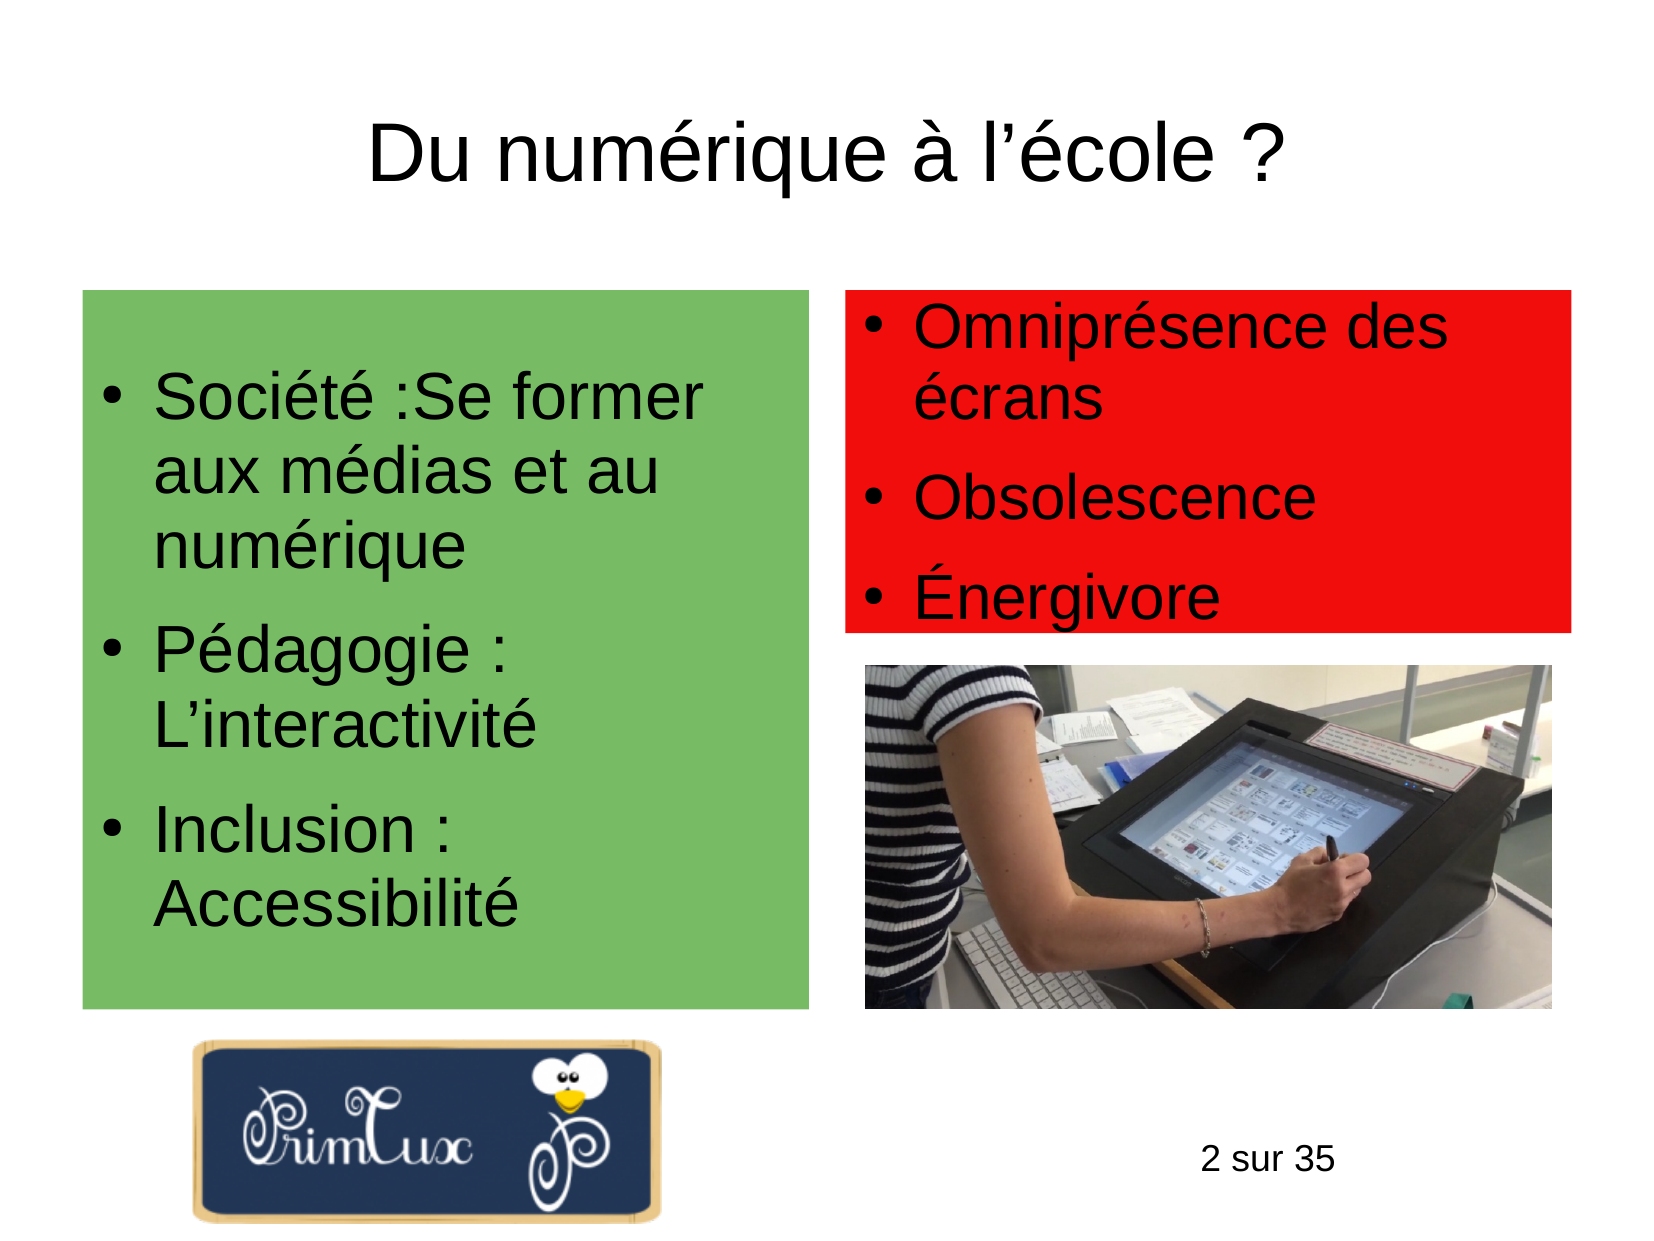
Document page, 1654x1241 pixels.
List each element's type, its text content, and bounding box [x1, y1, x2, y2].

list Omniprésence des écrans Obsolescence Énergivore [845, 290, 1572, 634]
list Société :Se former aux médias et au numérique Pédagogie : L’interactivité Inclusion : Accessibilité [82, 290, 809, 1010]
picture [865, 665, 1552, 1009]
title Du numérique à l’école ? [82, 49, 1571, 257]
picture [192, 1039, 662, 1224]
